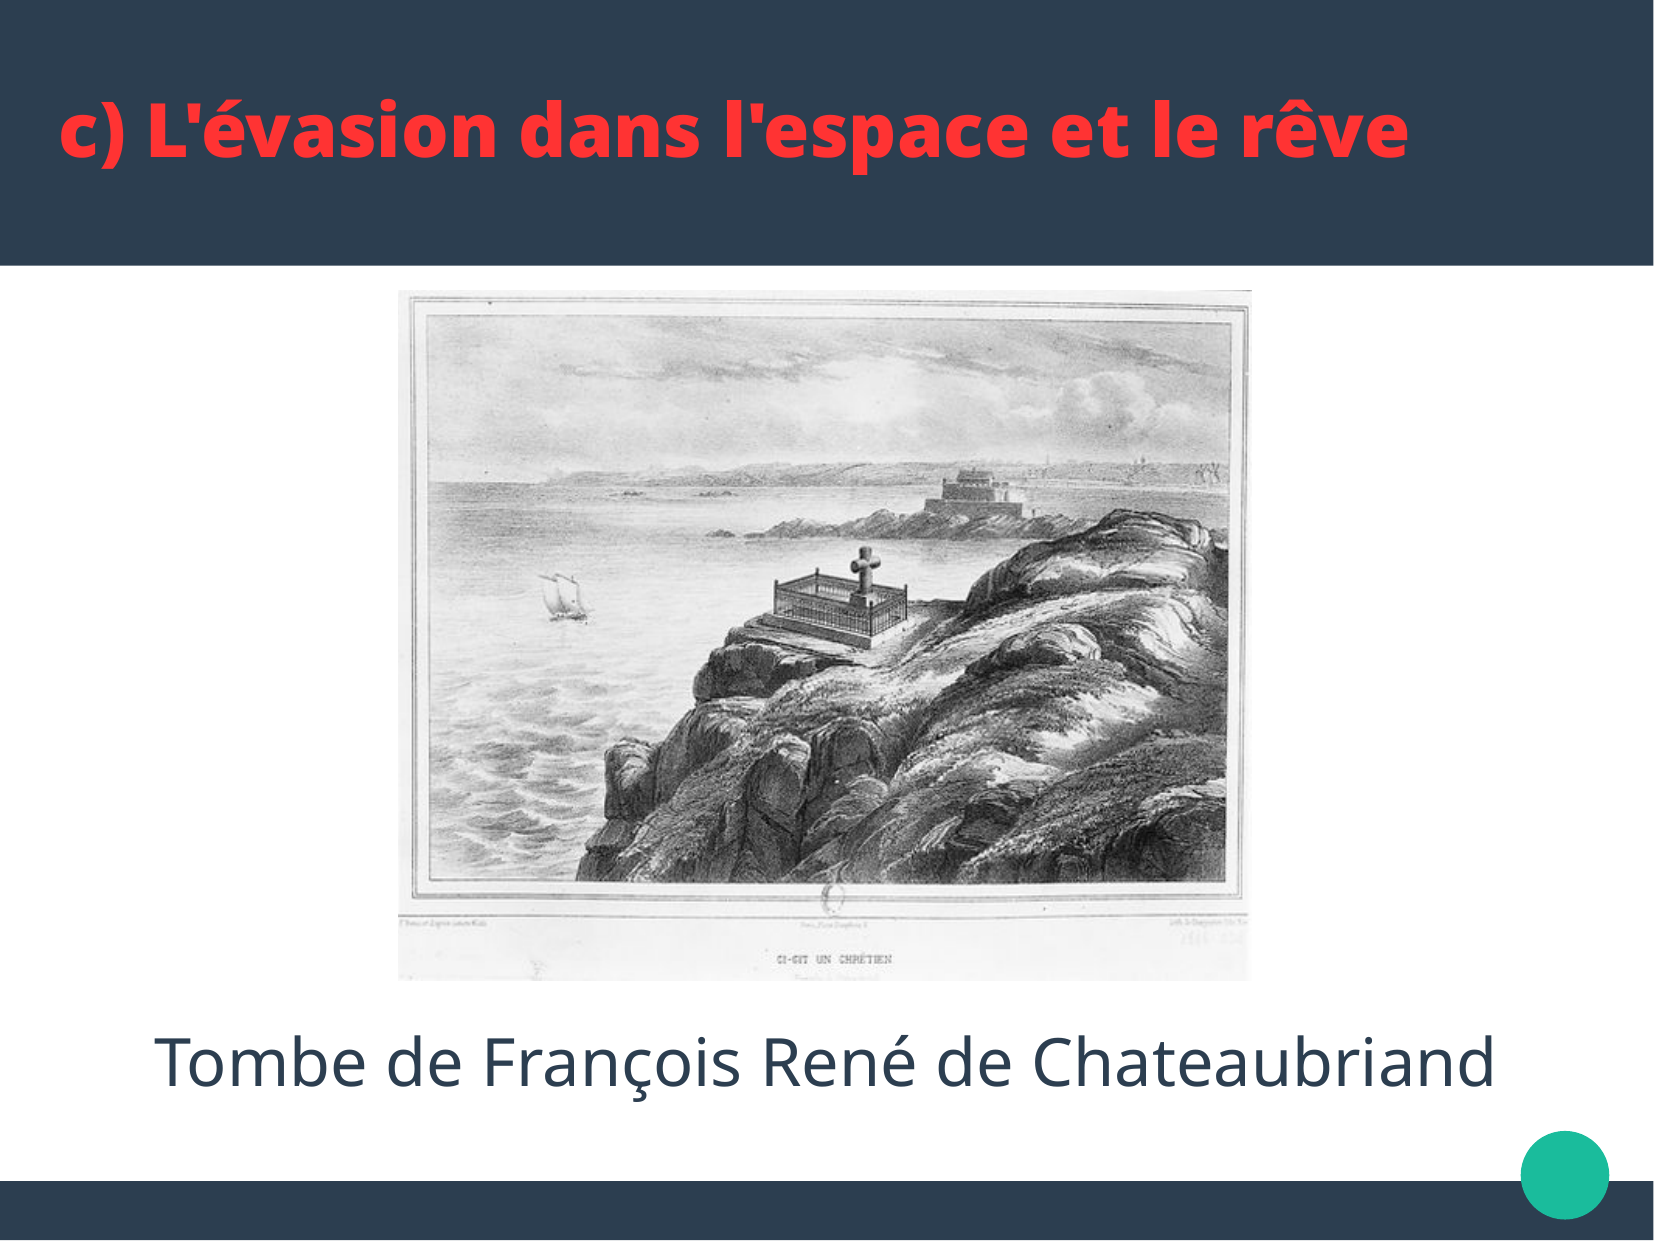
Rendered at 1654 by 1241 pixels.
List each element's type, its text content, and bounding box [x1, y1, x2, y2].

subtitle Tombe de François René de Chateaubriand [82, 52, 1571, 1070]
title c) L'évasion dans l'espace et le rêve [59, 49, 1595, 207]
